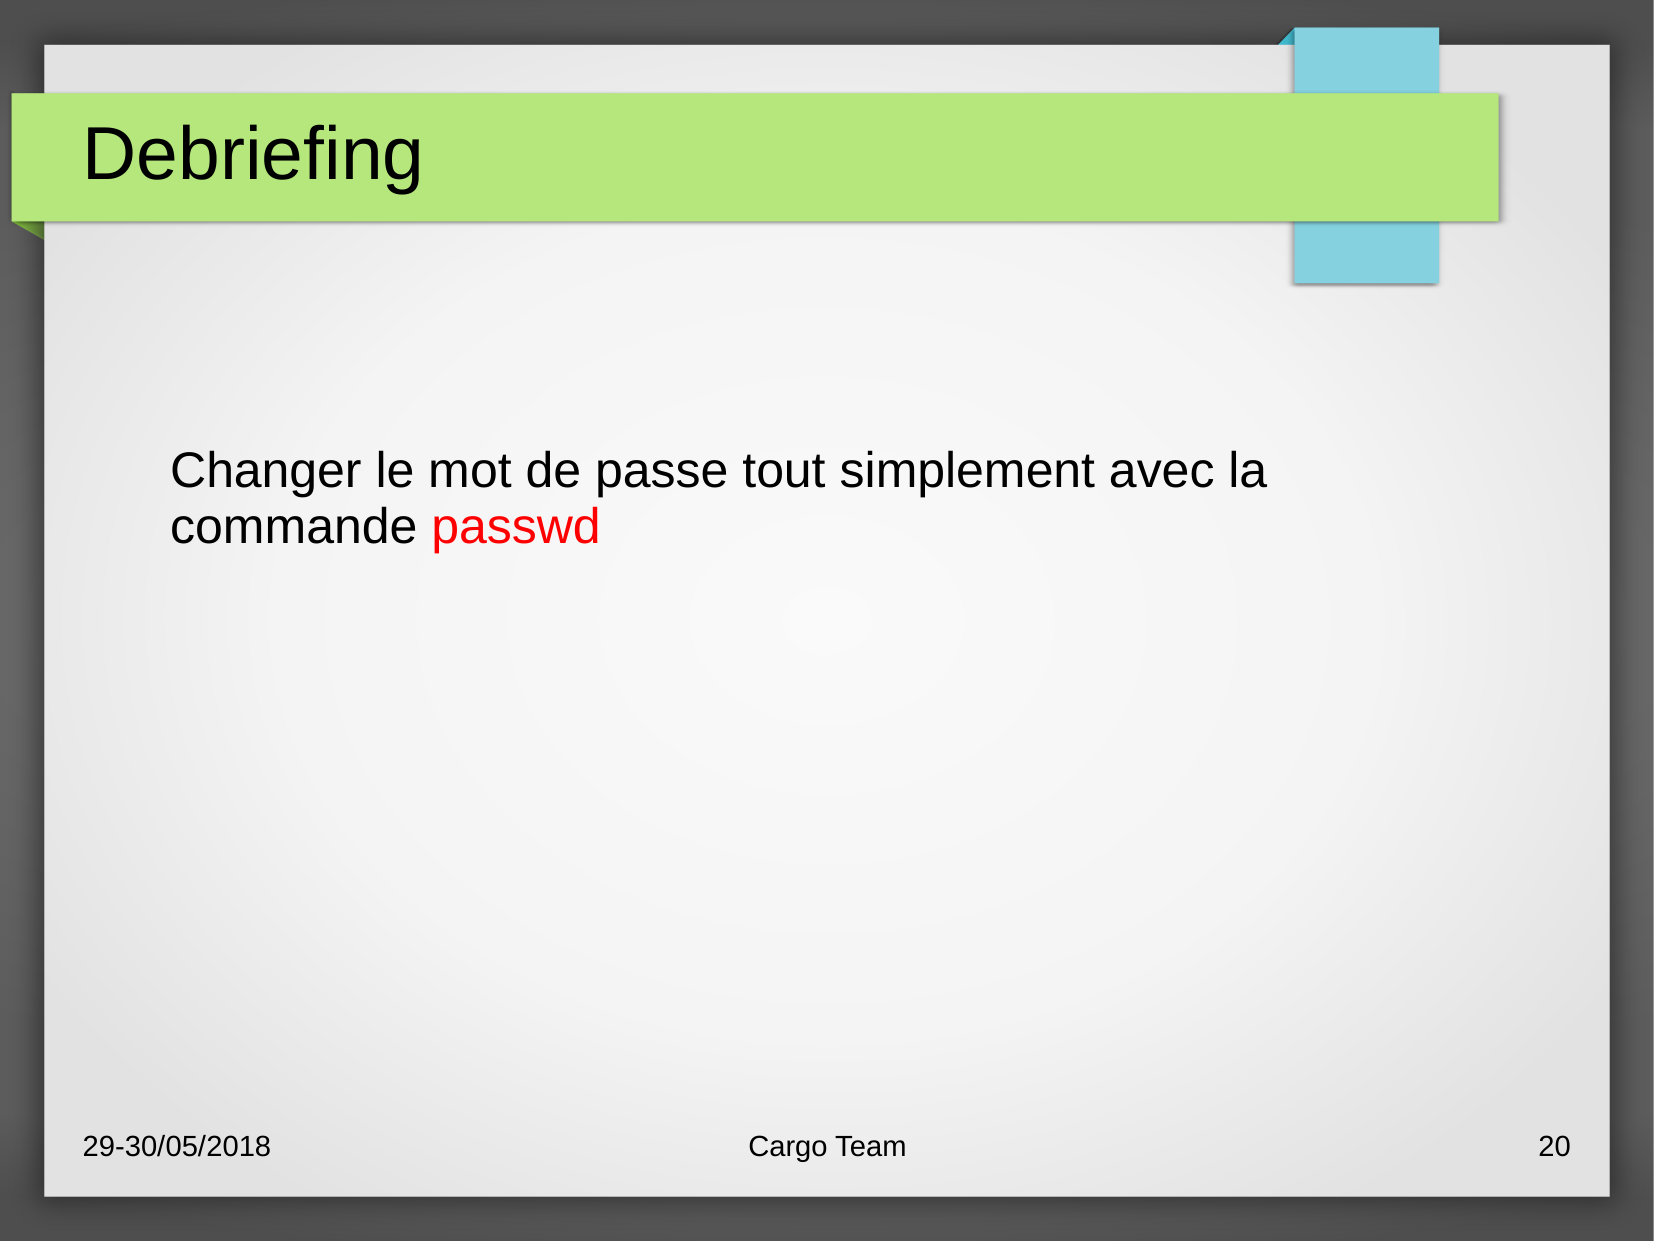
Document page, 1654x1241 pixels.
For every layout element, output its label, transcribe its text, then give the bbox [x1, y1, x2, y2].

title Debriefing [82, 94, 1264, 213]
picture [0, 0, 1654, 1241]
text_box Changer le mot de passe tout simplement avec la commande passwd [120, 435, 1531, 580]
